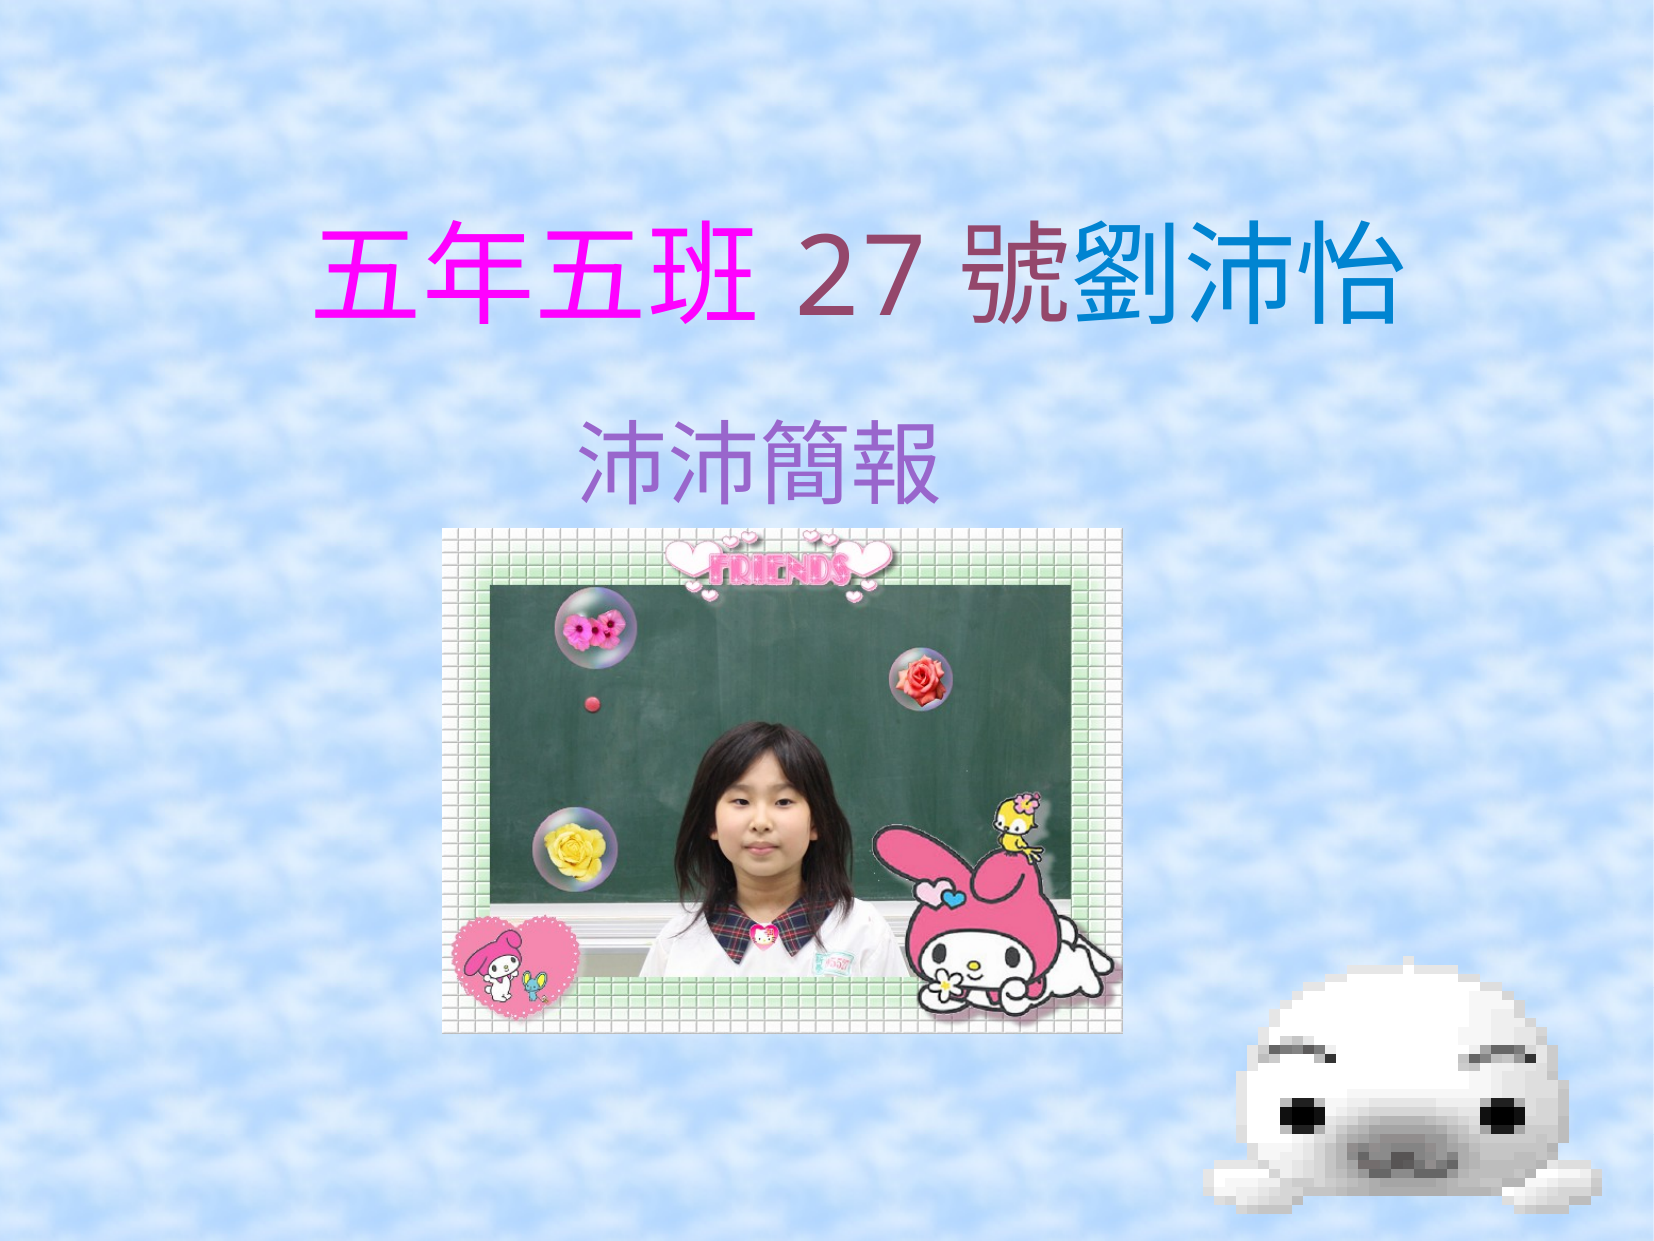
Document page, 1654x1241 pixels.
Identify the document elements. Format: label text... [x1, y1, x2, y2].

text_box 沛沛簡報 [561, 383, 1123, 528]
text_box 五年五班27號劉沛怡 [295, 177, 1595, 328]
picture [0, 0, 1654, 1241]
